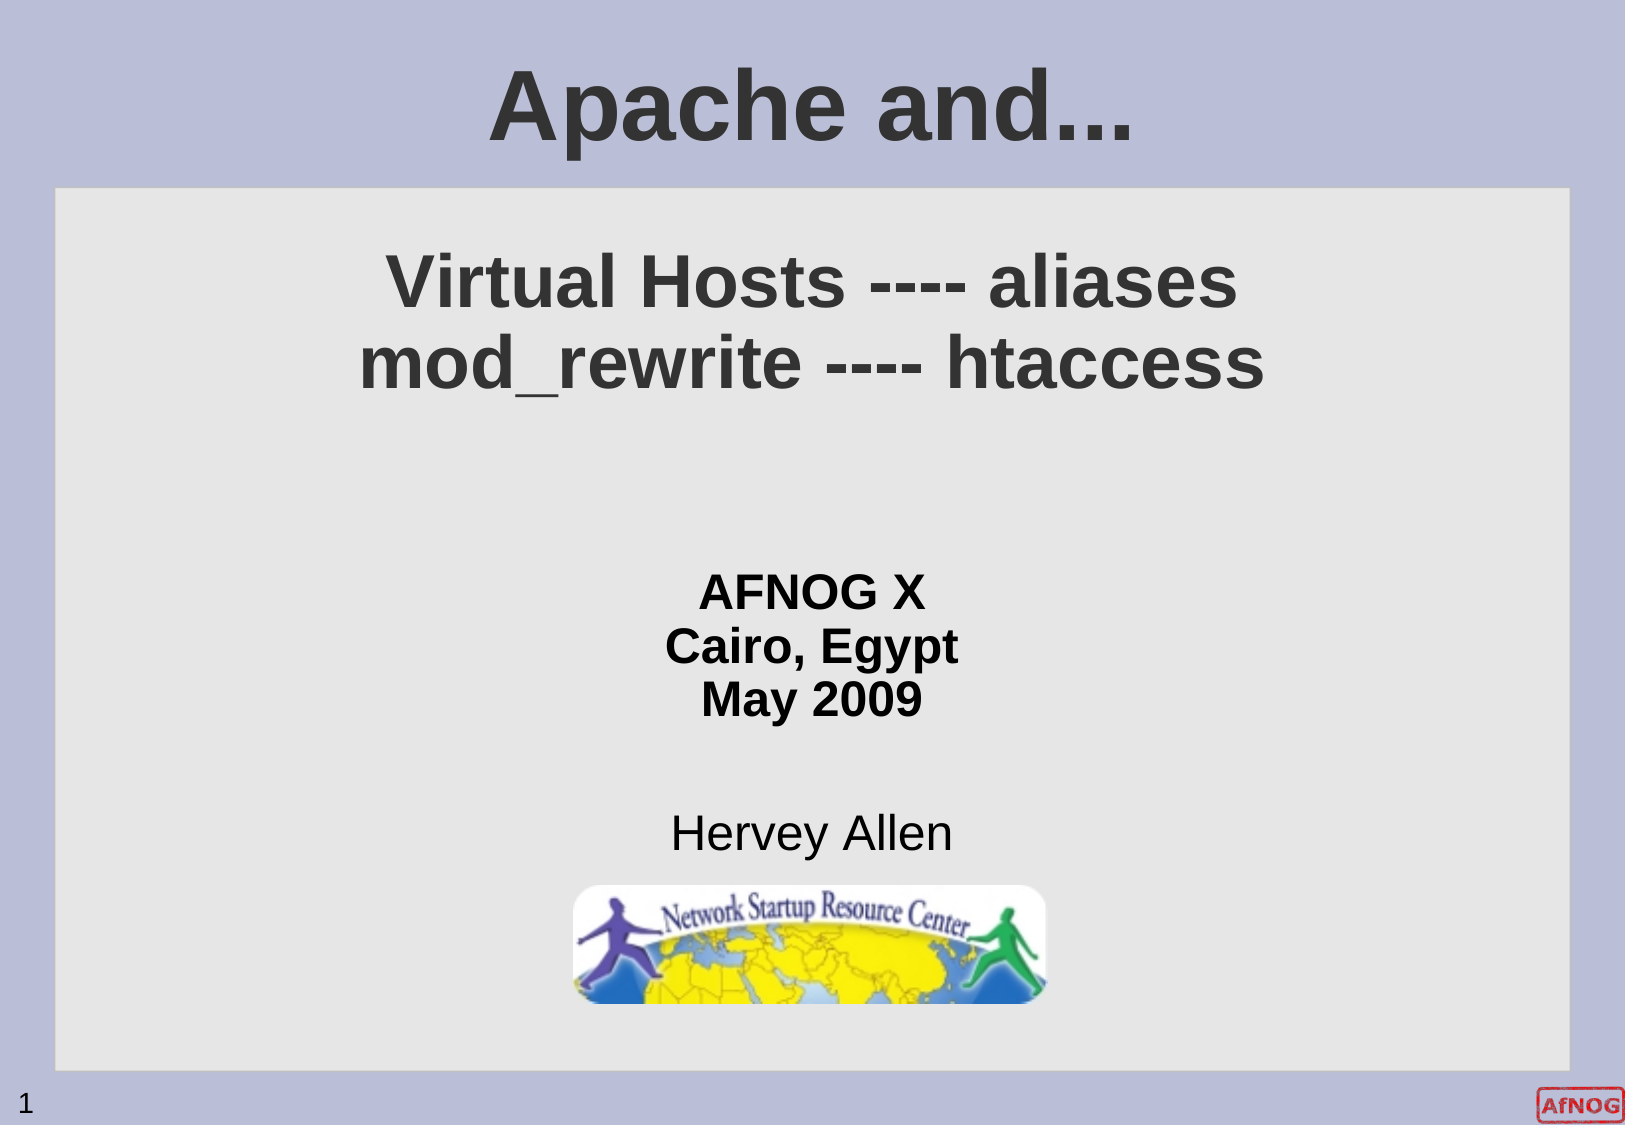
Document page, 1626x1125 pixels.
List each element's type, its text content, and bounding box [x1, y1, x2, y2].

picture [573, 885, 1048, 1004]
title Apache and... Virtual Hosts ---- aliases mod_rewrite ---- htaccess [54, 52, 1571, 407]
picture [1535, 1085, 1626, 1125]
text_box [81, 407, 1560, 1045]
text_box AFNOG X Cairo, Egypt May 2009 Hervey Allen [531, 566, 1093, 892]
